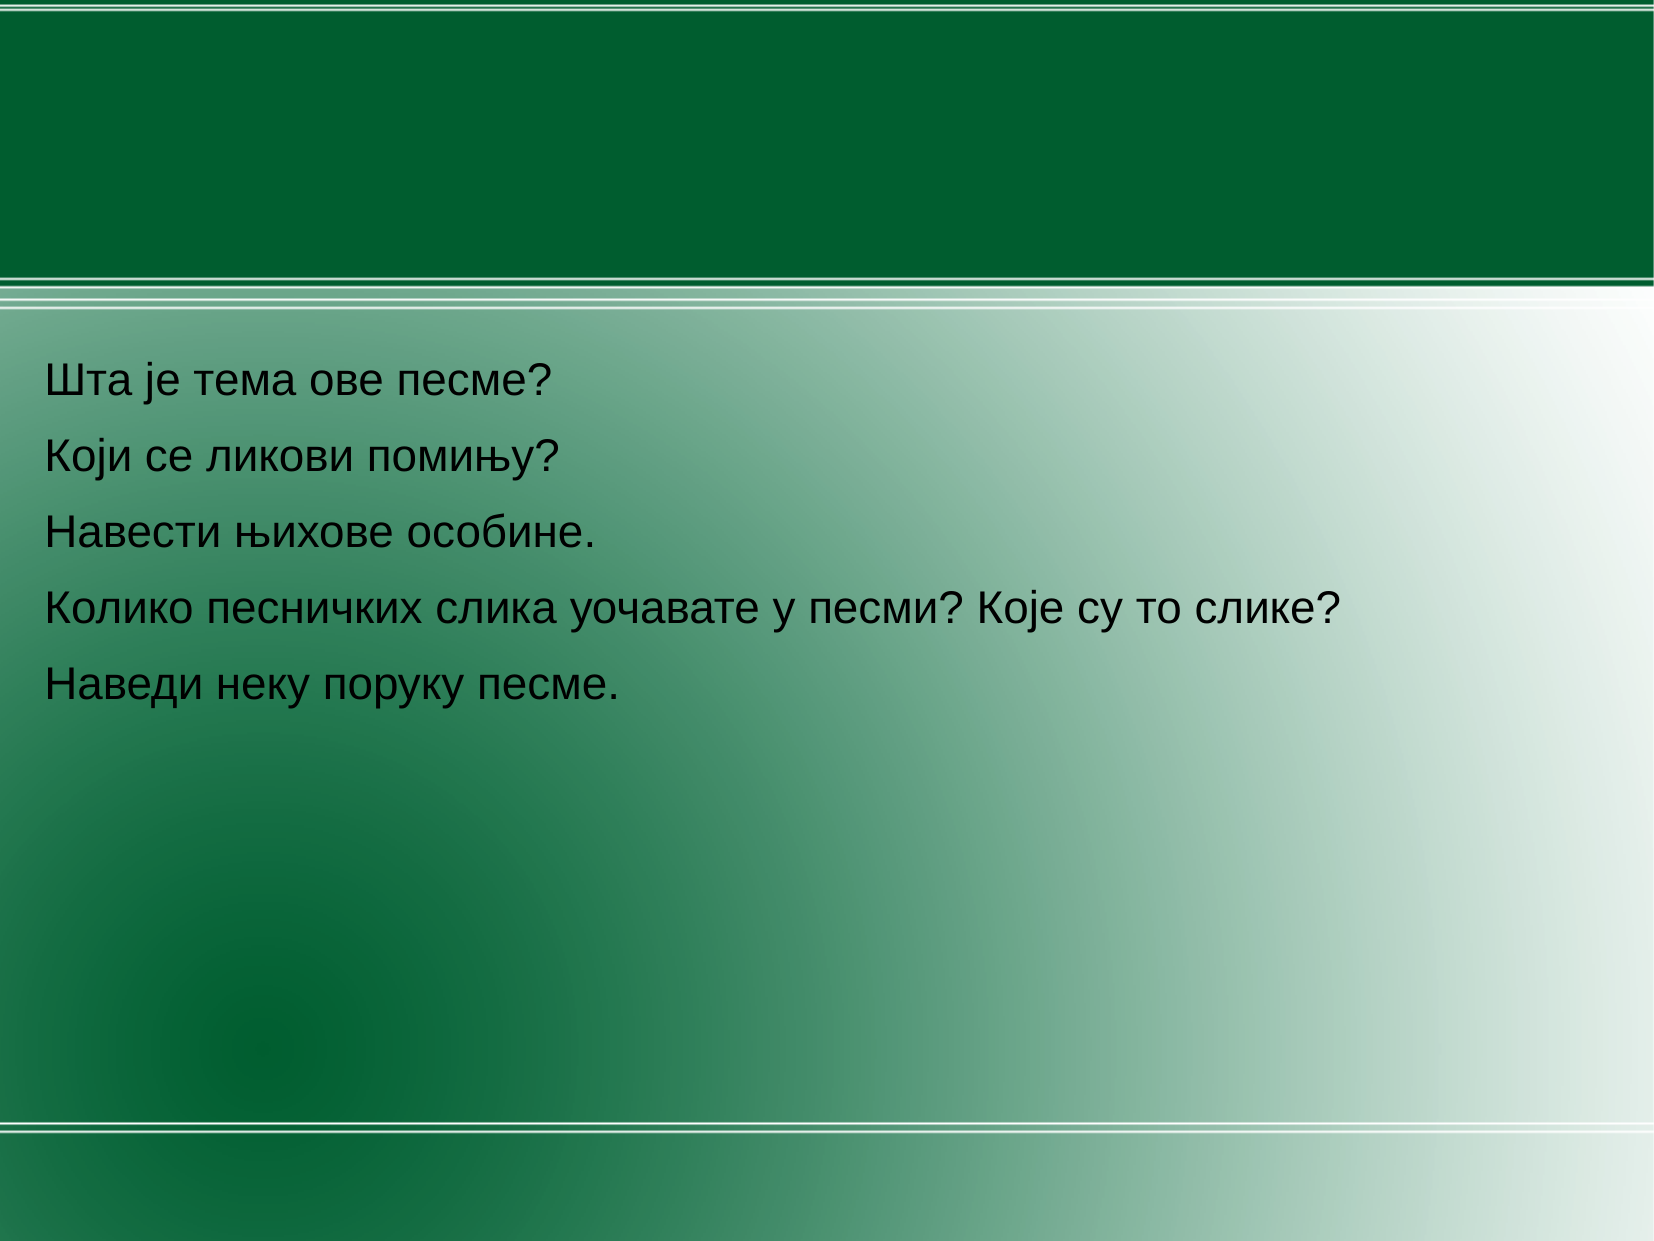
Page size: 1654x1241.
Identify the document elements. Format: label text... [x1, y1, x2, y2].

picture [0, 0, 1654, 1241]
text_box Шта је тема ове песме? Који се ликови помињу? Навести њихове особине. Колико песничких слика уочавате у песми? Које су то слике? Наведи неку поруку песме. [29, 346, 1595, 763]
